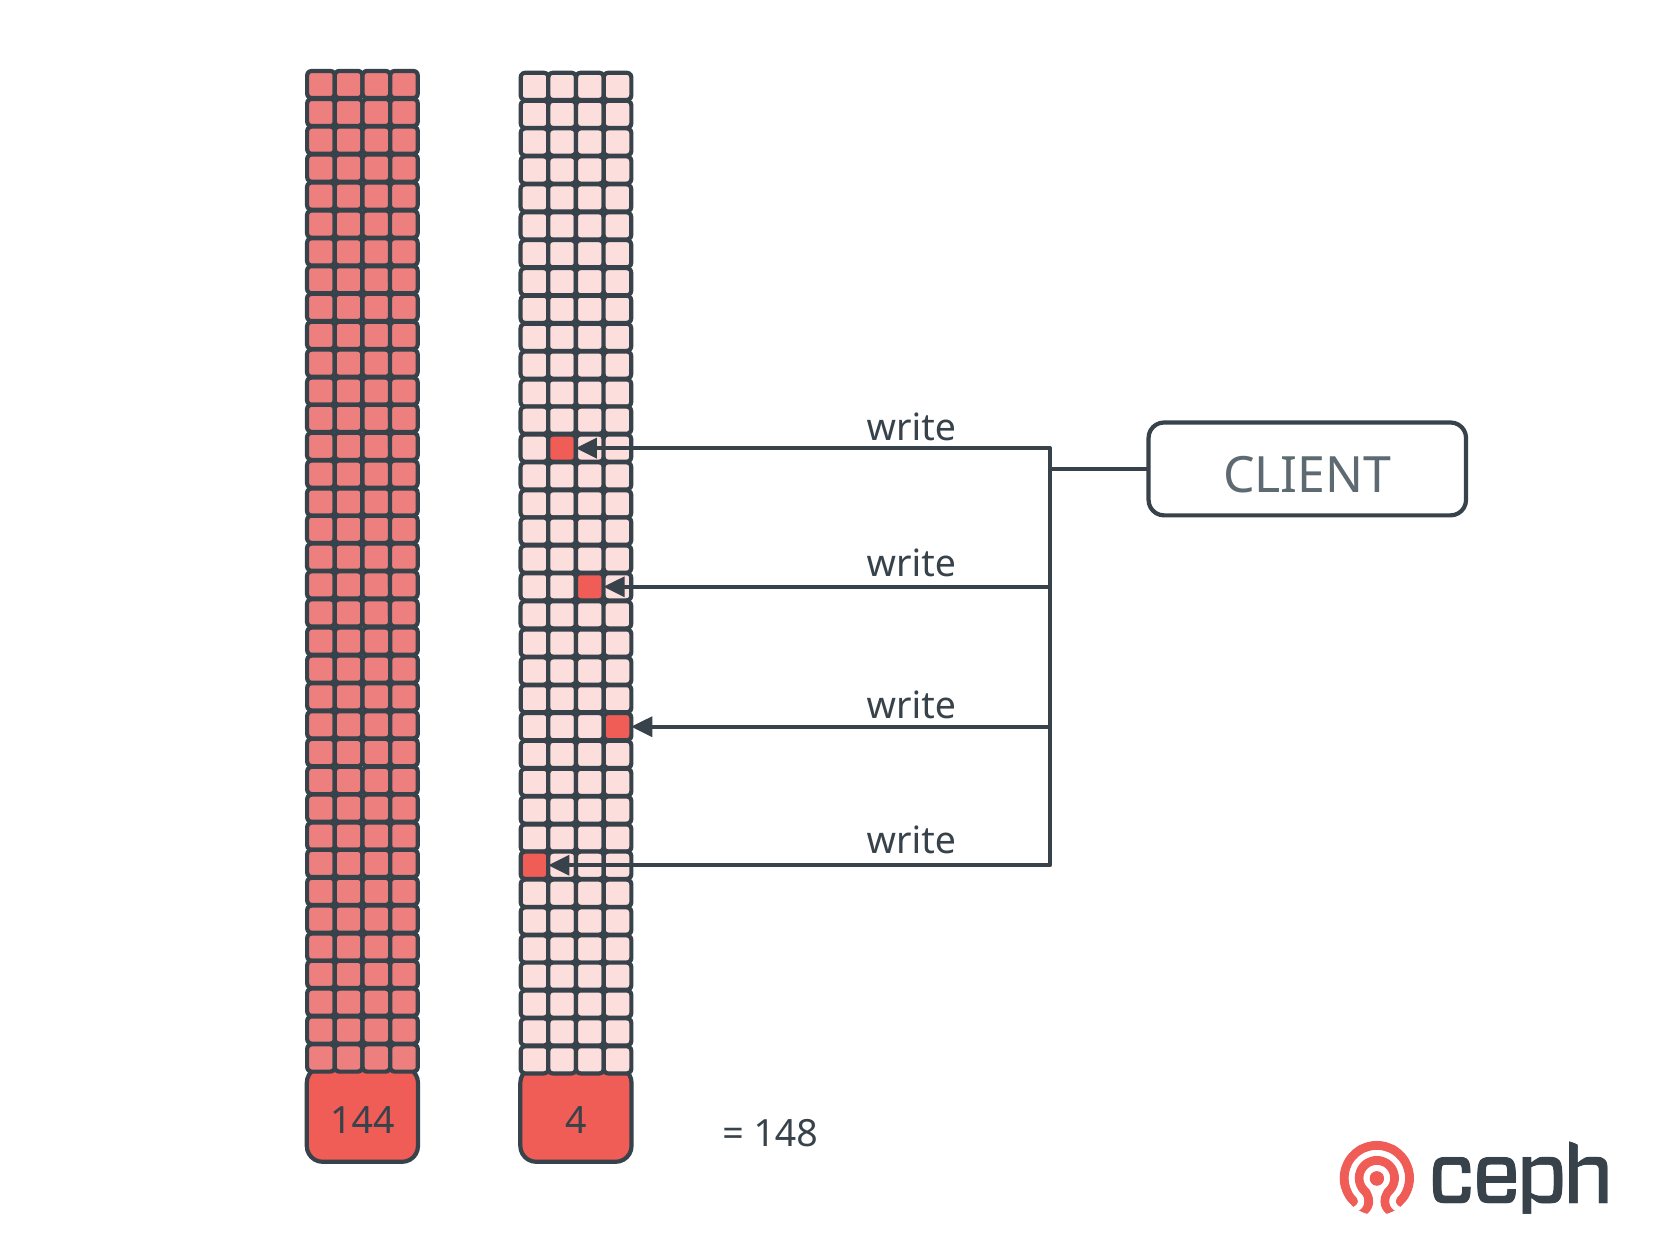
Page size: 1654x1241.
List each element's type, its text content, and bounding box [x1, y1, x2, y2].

text_box [307, 70, 418, 1072]
text_box write [851, 388, 972, 446]
text_box 4 [520, 1072, 632, 1162]
text_box = 148 [707, 1093, 834, 1162]
text_box write [851, 523, 972, 592]
text_box write [851, 666, 972, 734]
text_box 144 [306, 1069, 418, 1162]
text_box CLIENT [1148, 422, 1467, 516]
text_box write [851, 450, 972, 456]
text_box [520, 72, 632, 1074]
picture [1293, 1095, 1654, 1241]
text_box write [851, 800, 972, 869]
